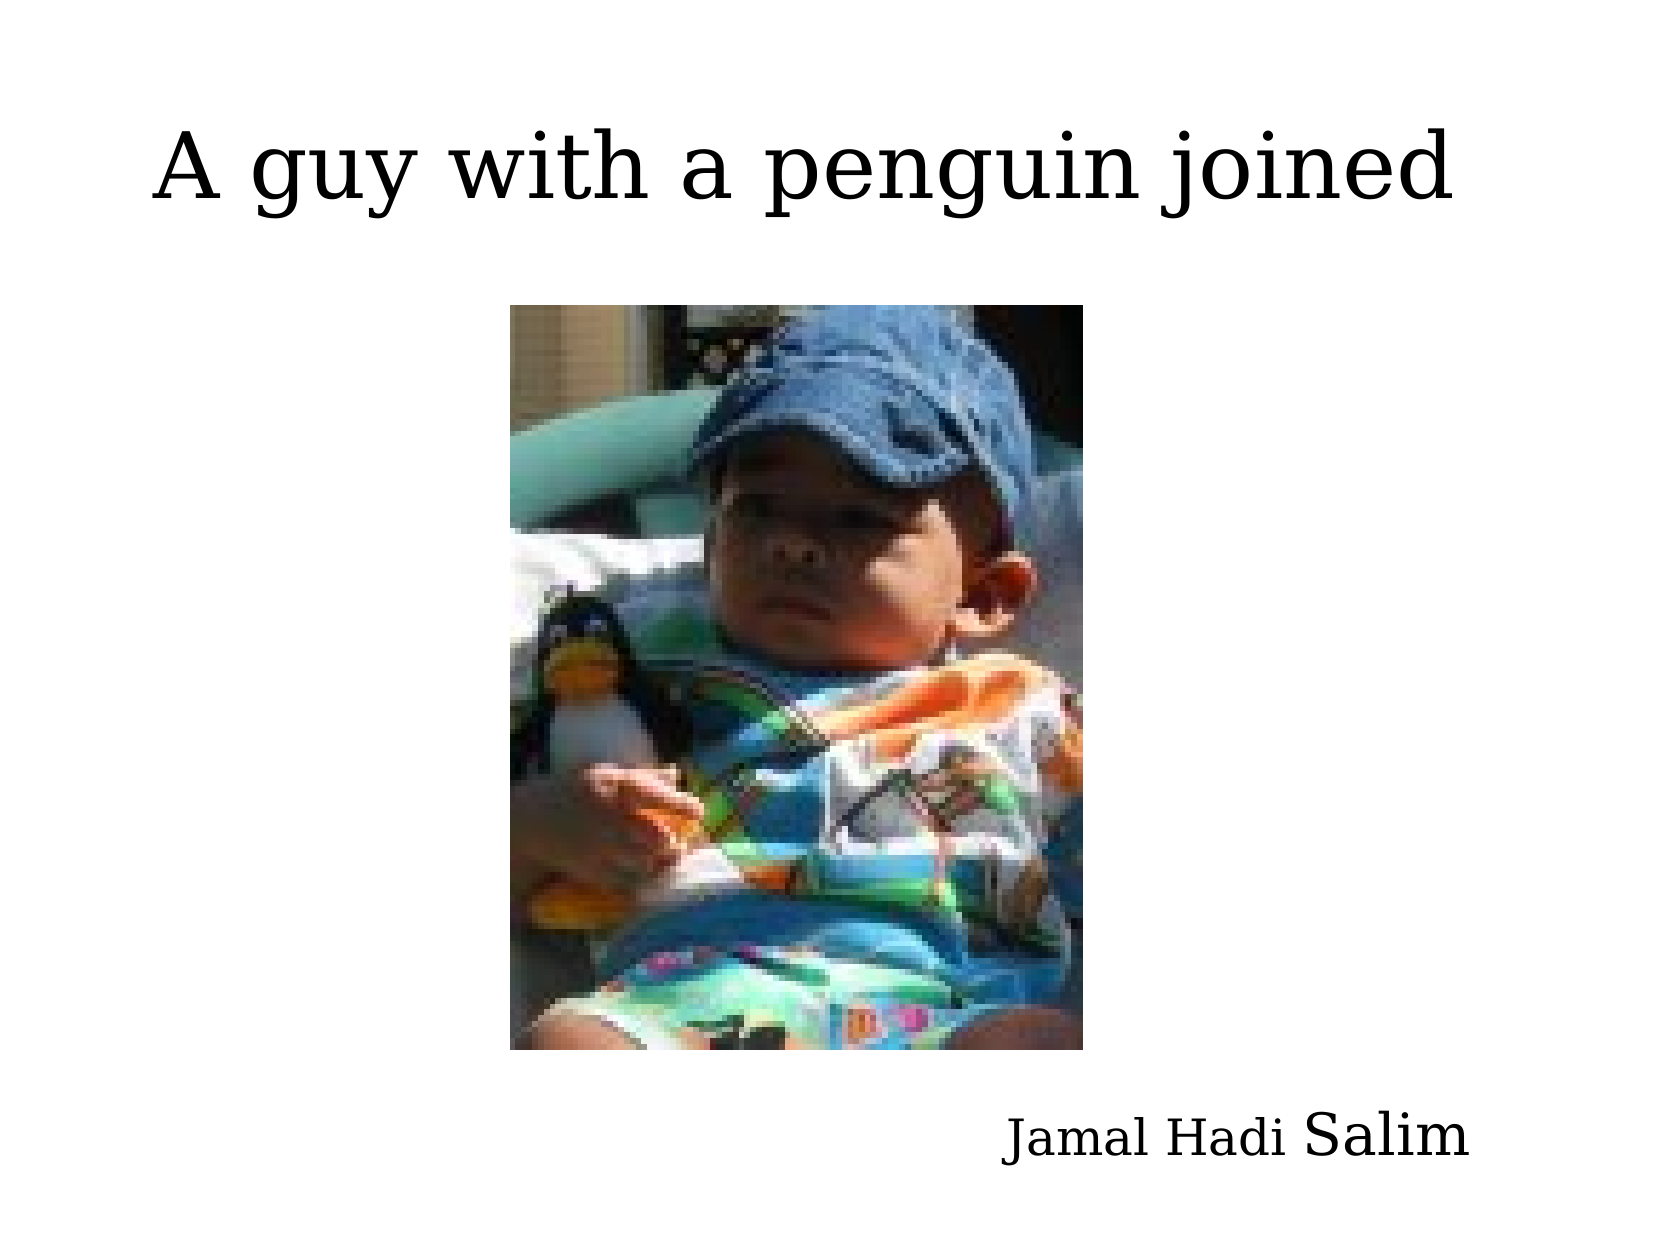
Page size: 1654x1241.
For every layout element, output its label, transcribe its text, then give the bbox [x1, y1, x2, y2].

text_box Jamal Hadi Salim [1006, 1101, 1467, 1169]
picture [510, 305, 1083, 1050]
title A guy with a penguin joined [114, 62, 1527, 271]
